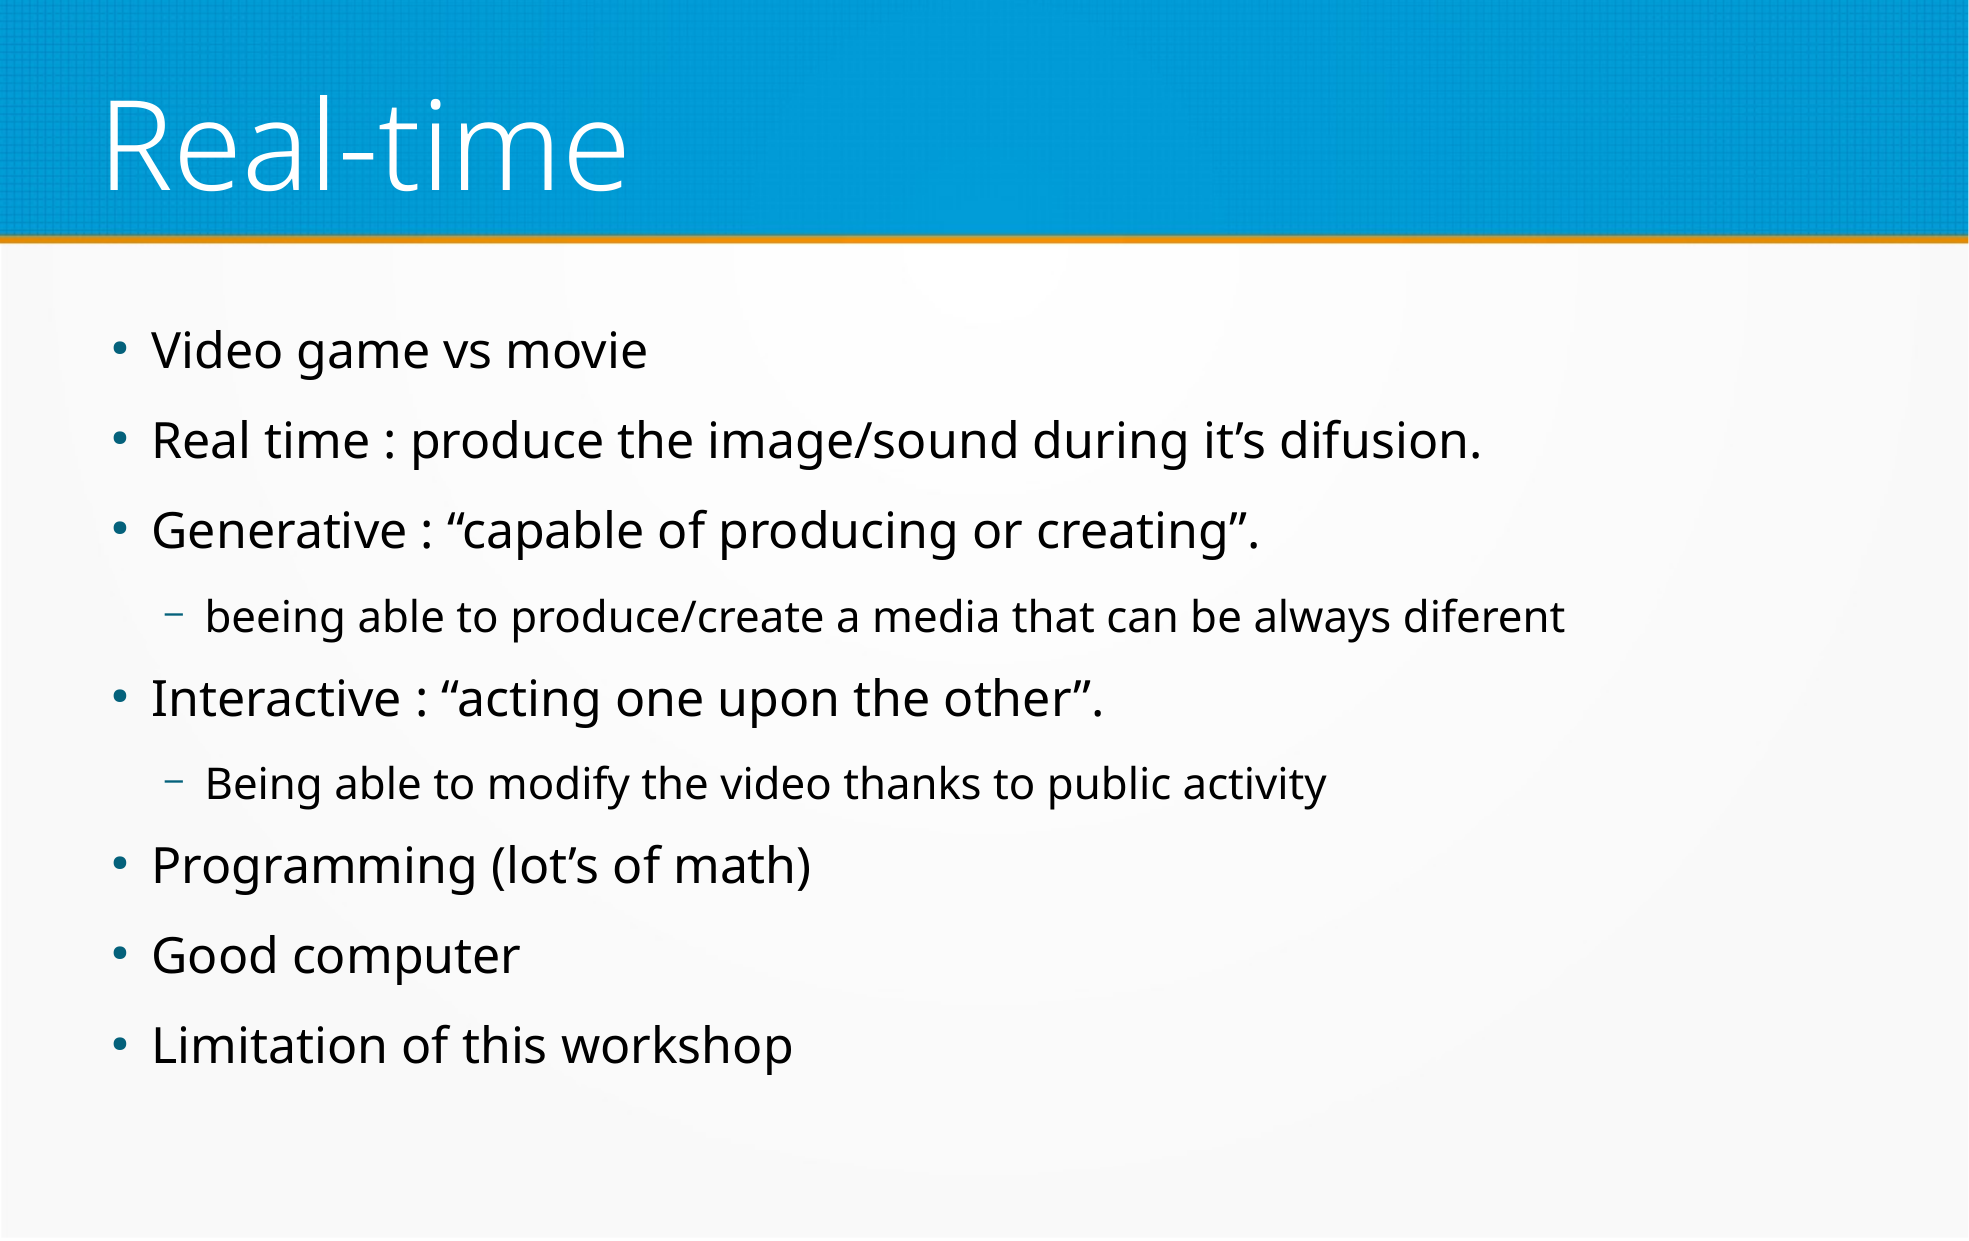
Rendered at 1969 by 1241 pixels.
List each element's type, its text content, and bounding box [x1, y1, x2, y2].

title Real-time [98, 19, 1870, 227]
picture [0, 233, 1969, 1241]
list Video game vs movie Real time : produce the image/sound during it’s difusion. Generative : “capable of producing or creating”. beeing able to produce/create a media that can be always diferent Interactive : “acting one upon the other”. Being able to modify the video thanks to public activity Programming (lot’s of math) Good computer Limitation of this workshop [98, 315, 1861, 1081]
